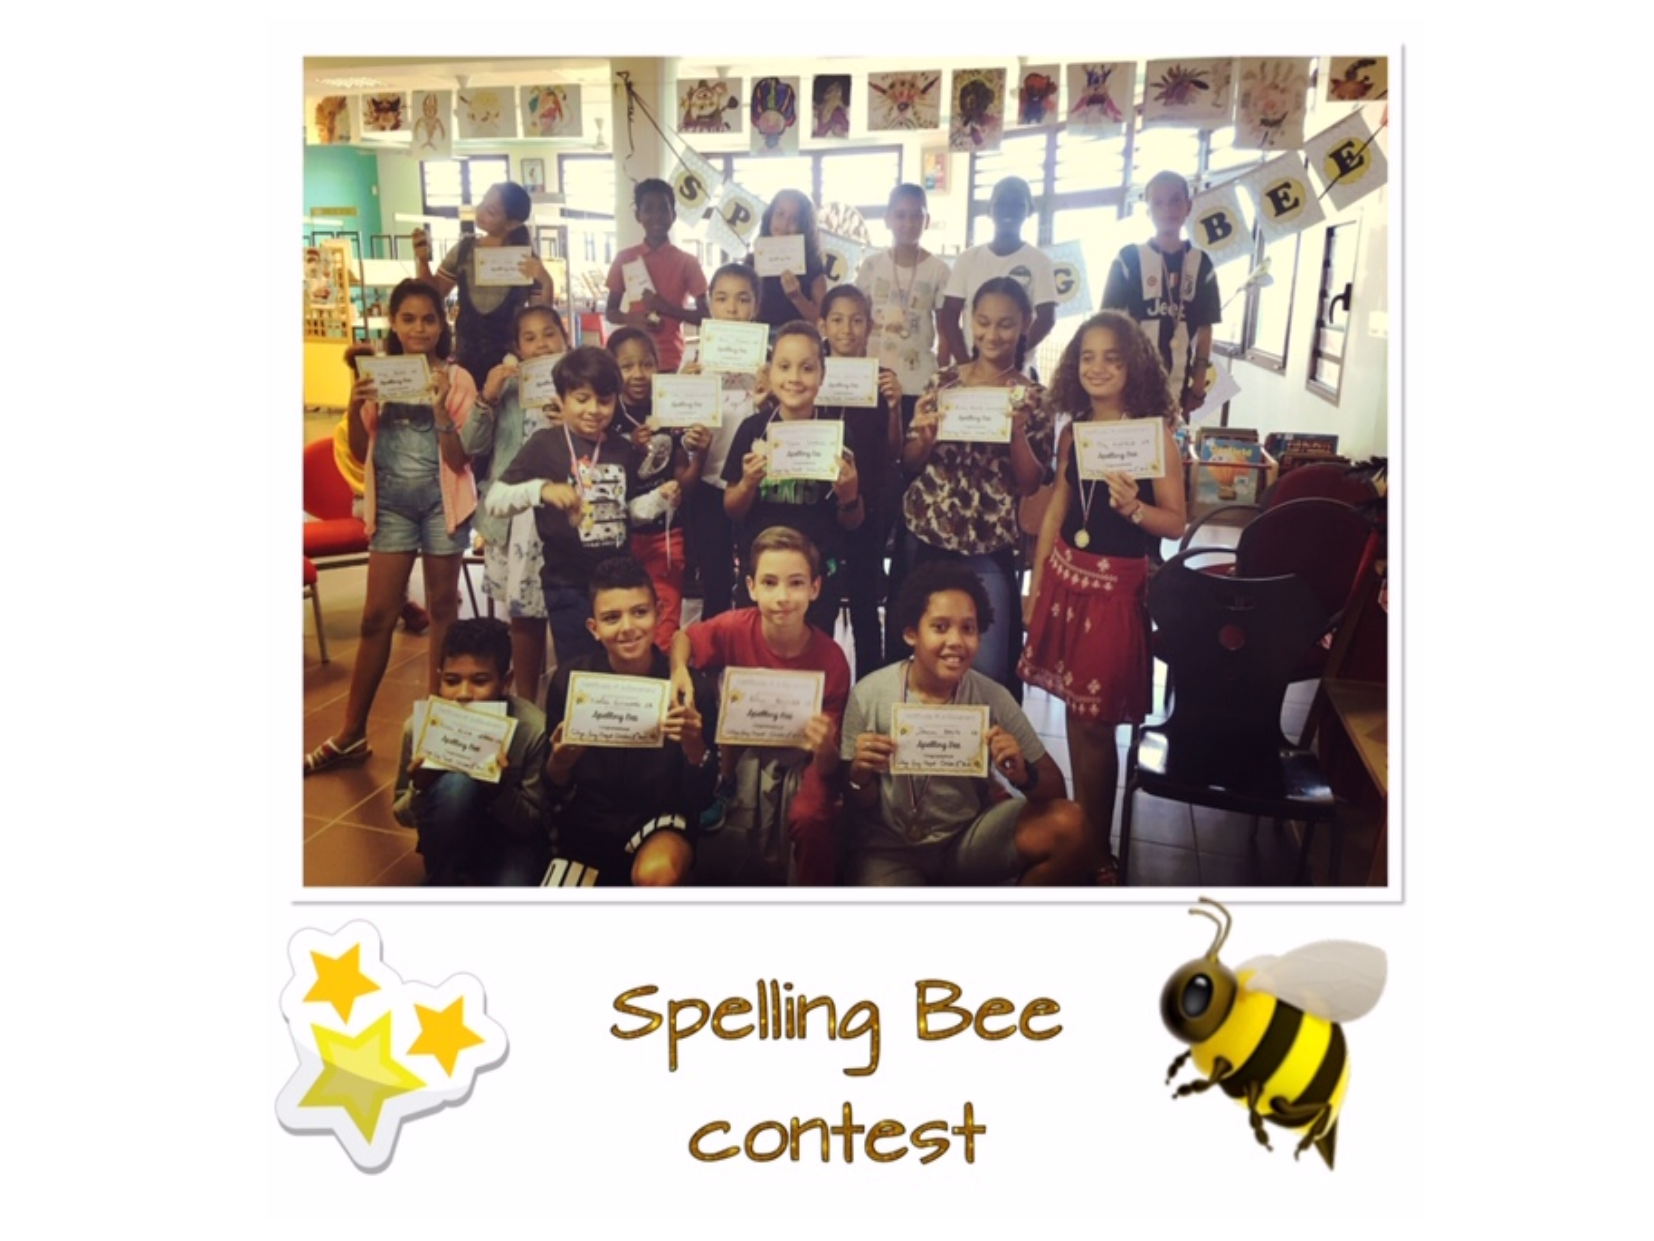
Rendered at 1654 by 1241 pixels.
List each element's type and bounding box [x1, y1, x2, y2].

picture [266, 18, 1424, 1219]
